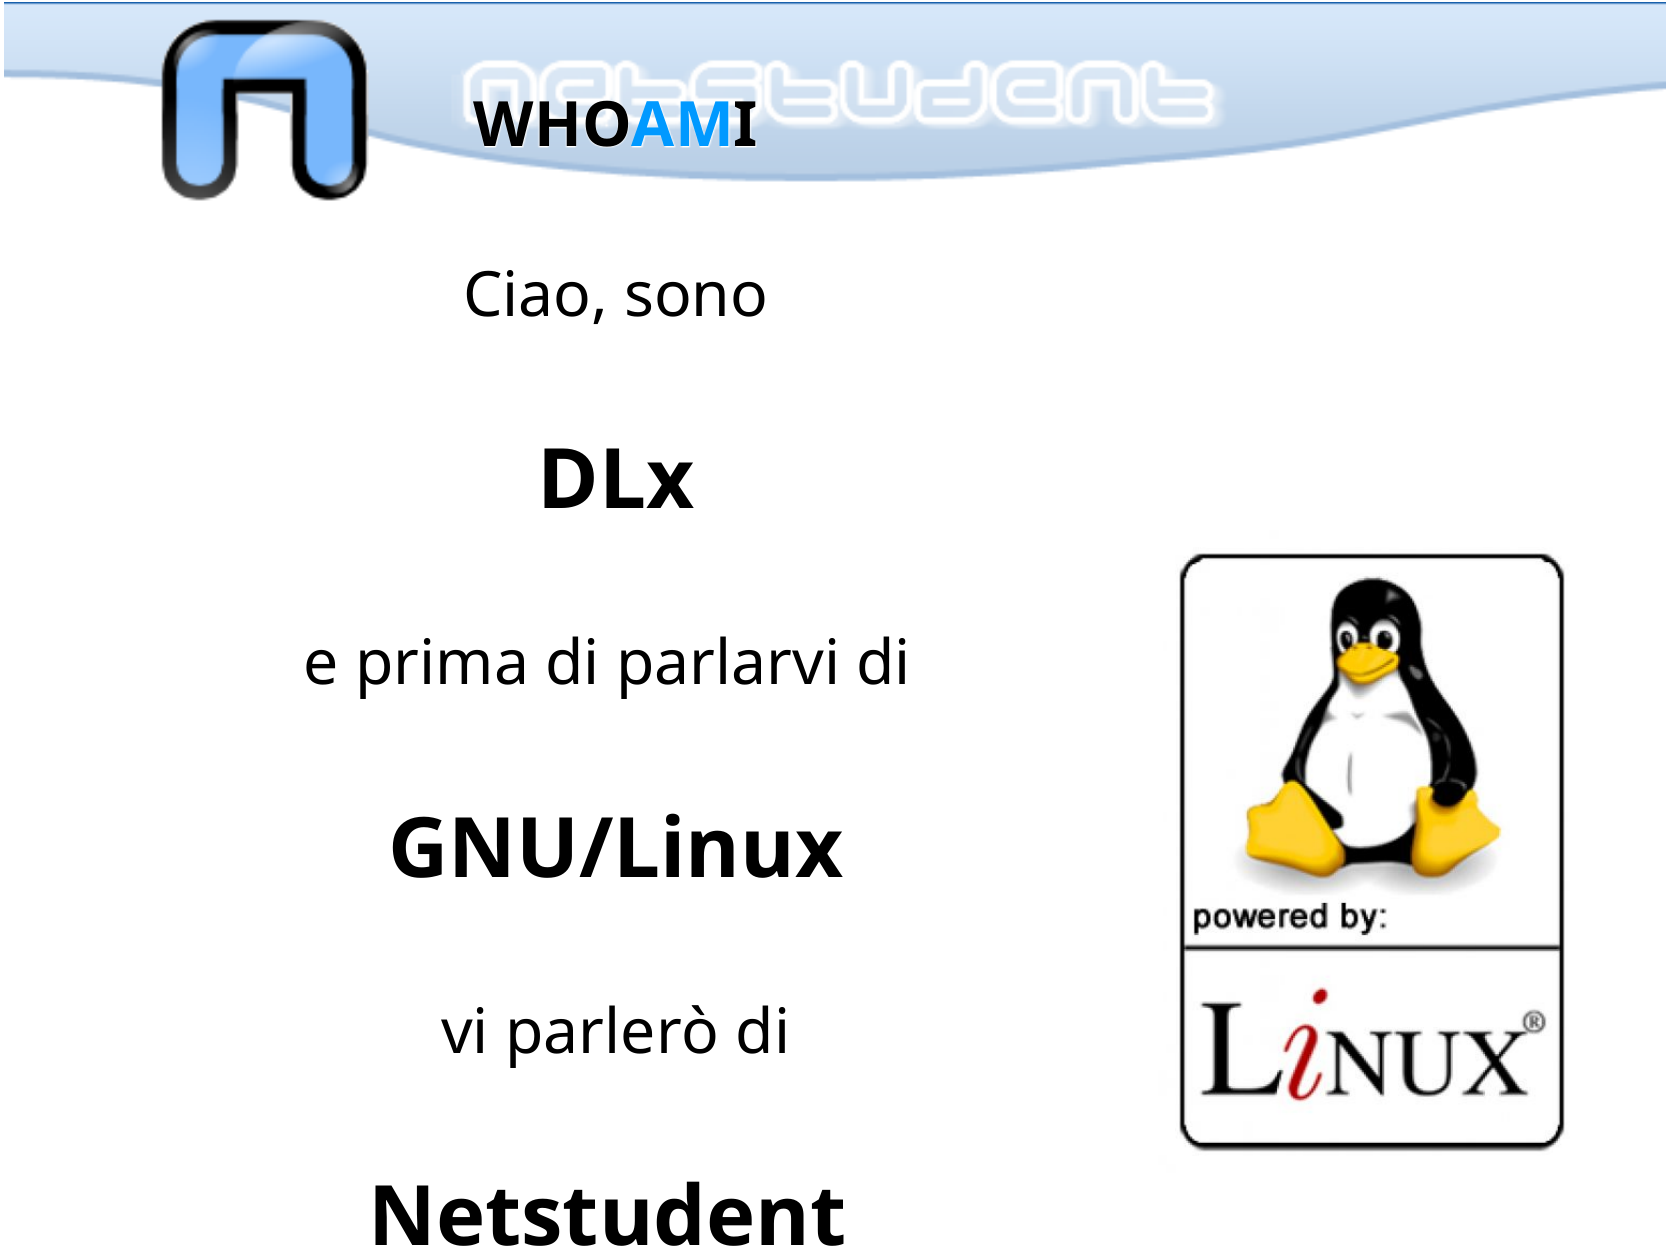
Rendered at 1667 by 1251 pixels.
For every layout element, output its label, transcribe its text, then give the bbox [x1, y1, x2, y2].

picture [0, 0, 1667, 1251]
title WHOAMI Ciao, sono DLx e prima di parlarvi di GNU/Linux vi parlerò di Netstudent [110, 198, 1122, 1236]
